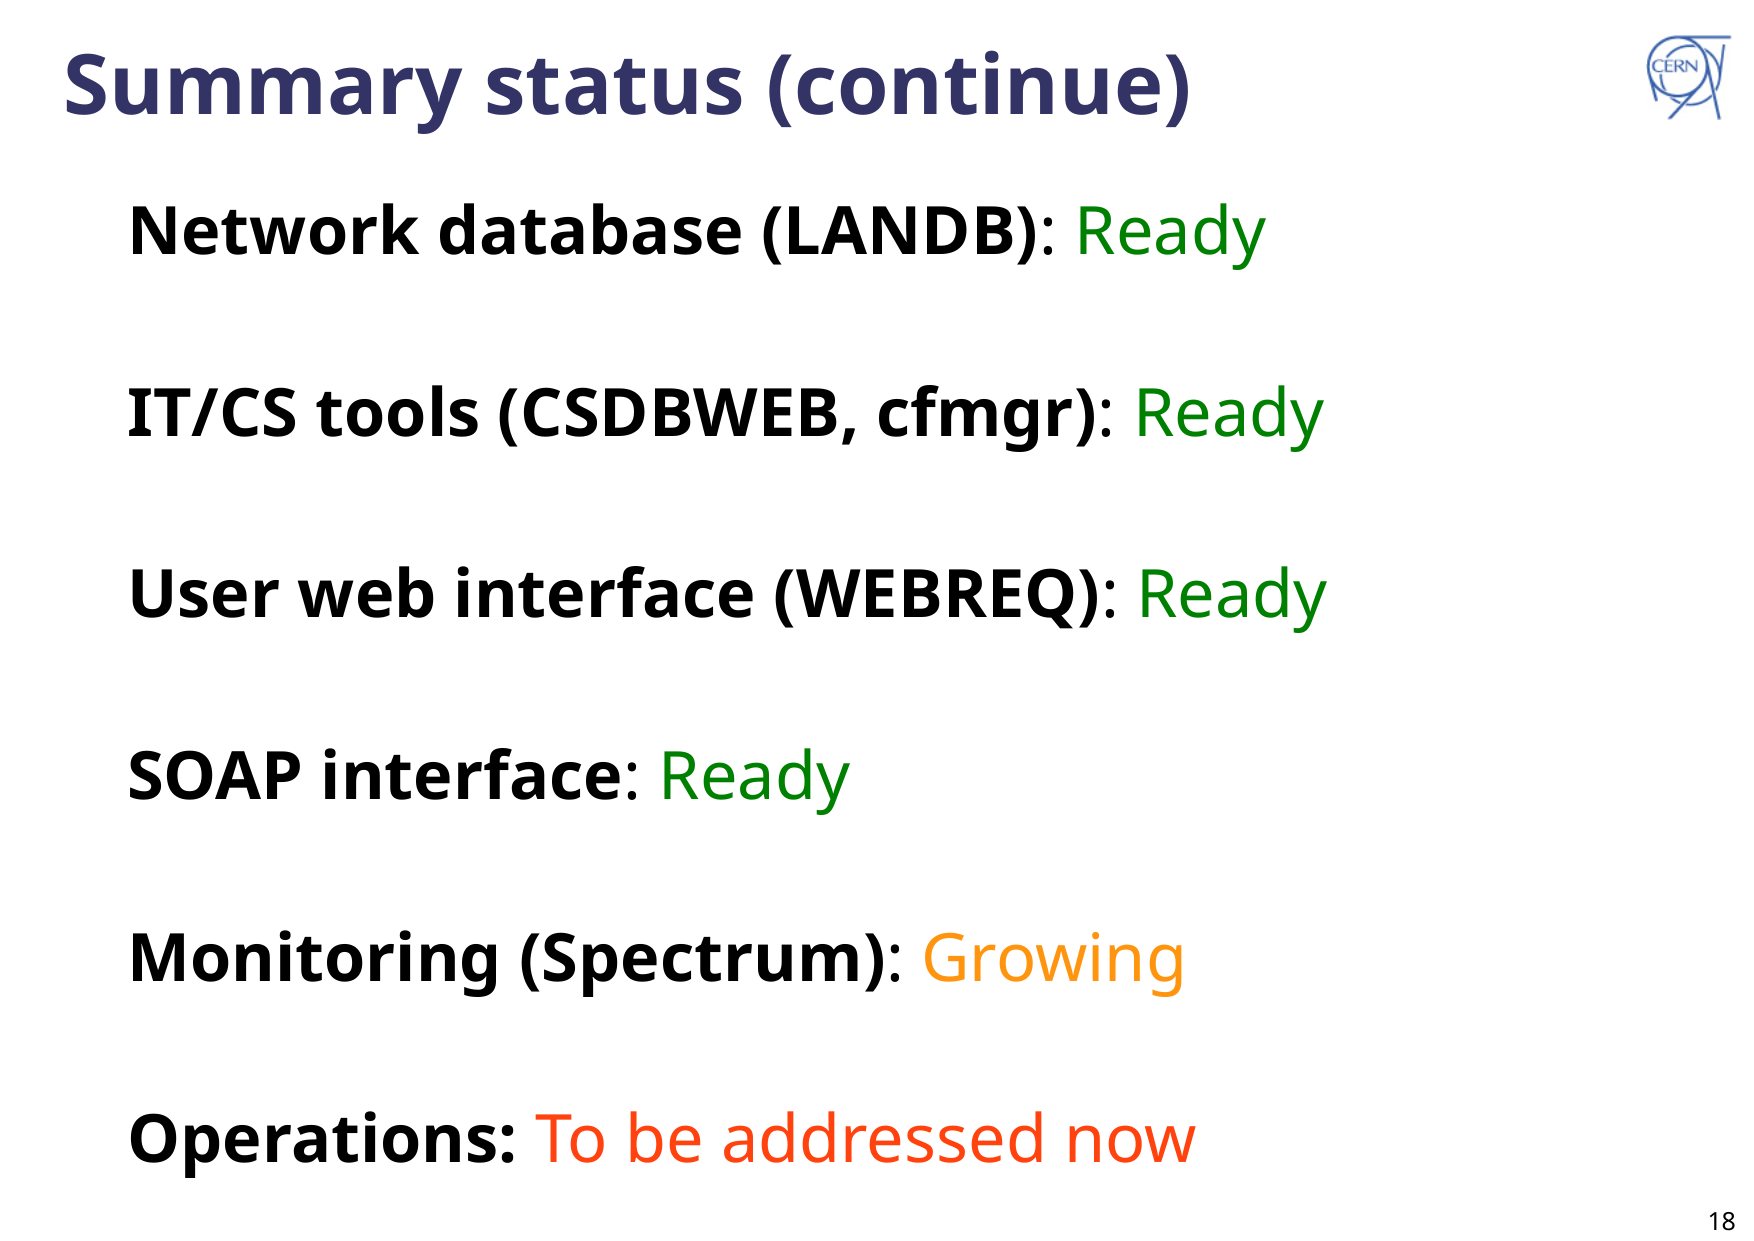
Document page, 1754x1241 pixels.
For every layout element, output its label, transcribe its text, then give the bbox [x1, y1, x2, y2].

text_box Network database (LANDB): Ready IT/CS tools (CSDBWEB, cfmgr): Ready User web interface (WEBREQ): Ready SOAP interface: Ready Monitoring (Spectrum): Growing Operations: To be addressed now [112, 176, 1722, 1241]
picture [1646, 34, 1732, 120]
title Summary status (continue) [63, 0, 1621, 173]
